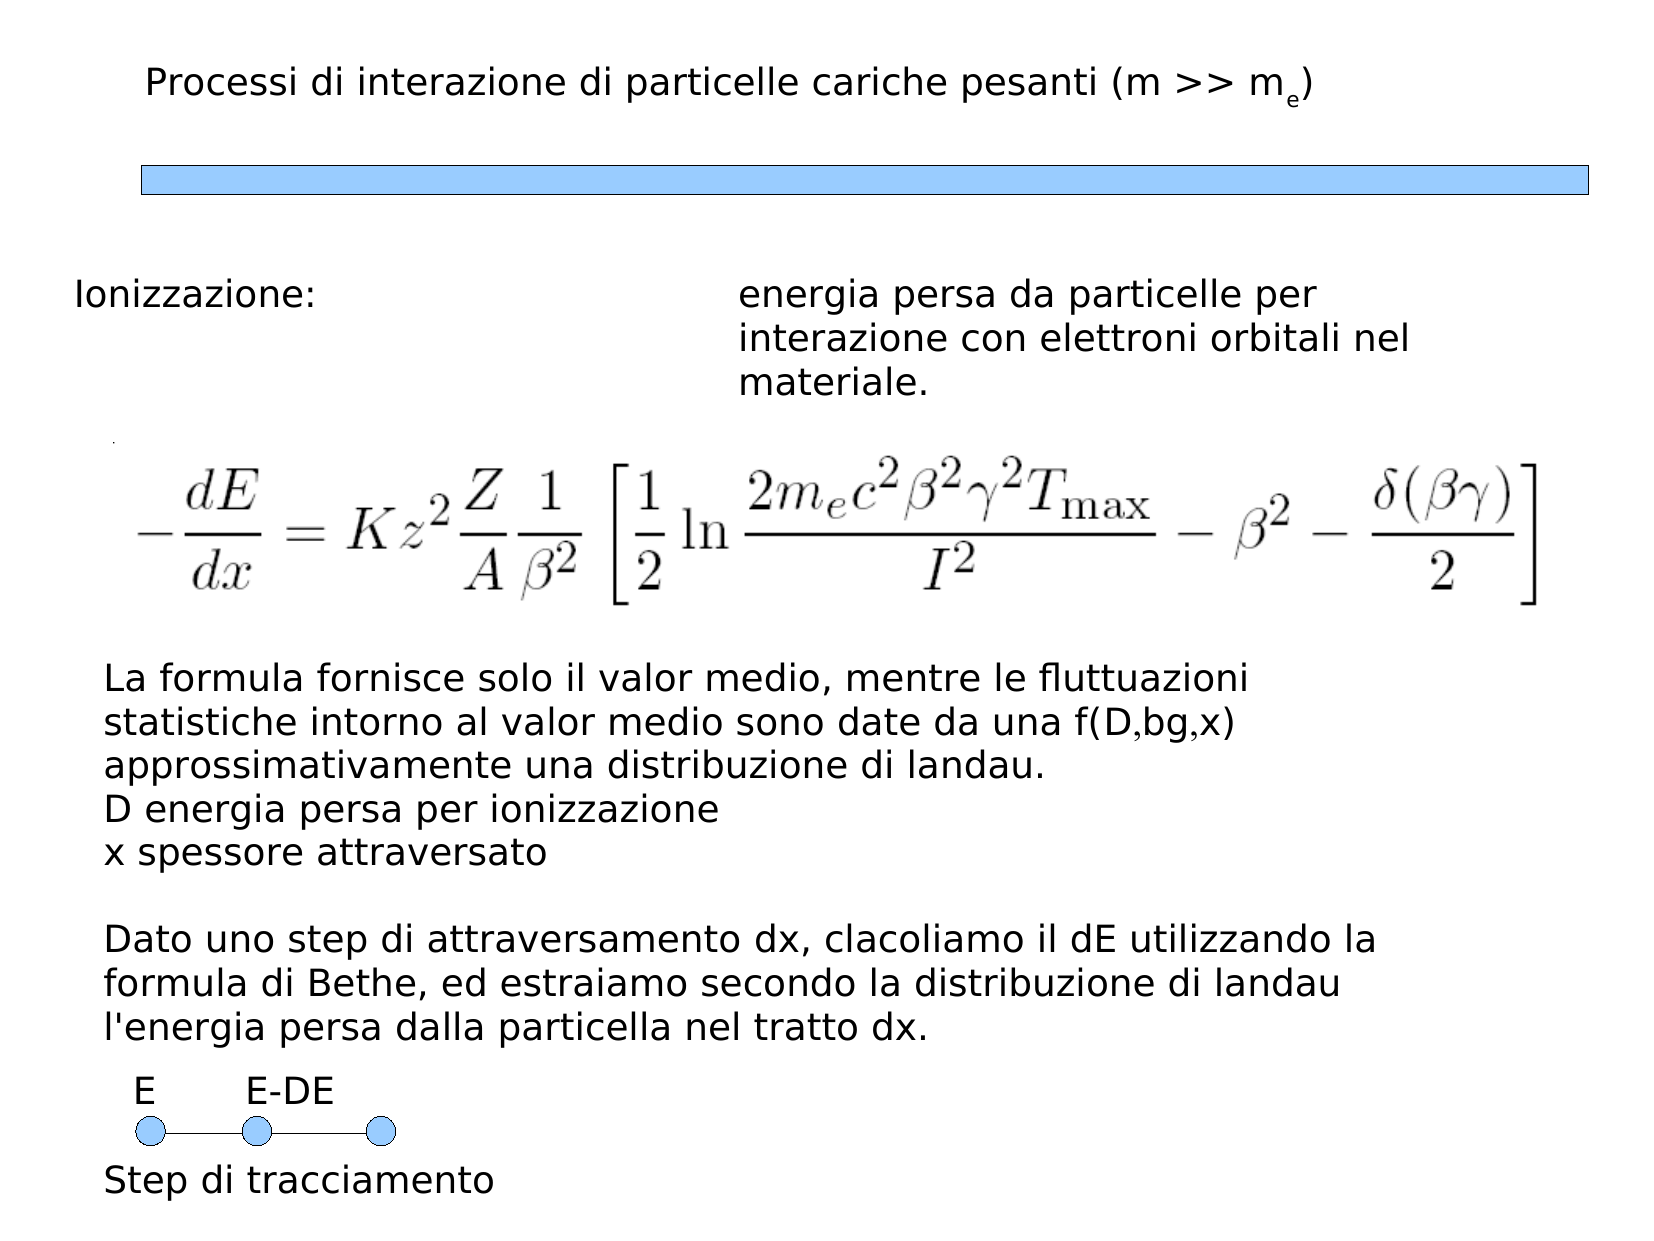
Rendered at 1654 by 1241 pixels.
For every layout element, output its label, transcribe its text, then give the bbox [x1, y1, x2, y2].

text_box [242, 1124, 272, 1146]
picture [113, 442, 1552, 618]
text_box [135, 1122, 166, 1146]
text_box Processi di interazione di particelle cariche pesanti (m >> me) [129, 53, 1518, 121]
text_box E [118, 1062, 178, 1122]
text_box E-DE [230, 1062, 384, 1124]
text_box Step di tracciamento [88, 1151, 532, 1210]
text_box [366, 1116, 396, 1146]
text_box Ionizzazione: energia persa da particelle per interazione con elettroni orbitali nel materiale. [59, 265, 1477, 412]
text_box La formula fornisce solo il valor medio, mentre le fluttuazioni statistiche intorno al valor medio sono date da una f(D,bg,x) approssimativamente una distribuzione di landau. D energia persa per ionizzazione x spessore attraversato Dato uno step di attraversamento dx, clacoliamo il dE utilizzando la formula di Bethe, ed estraiamo secondo la distribuzione di landau l'energia persa dalla particella nel tratto dx. [88, 649, 1447, 1064]
